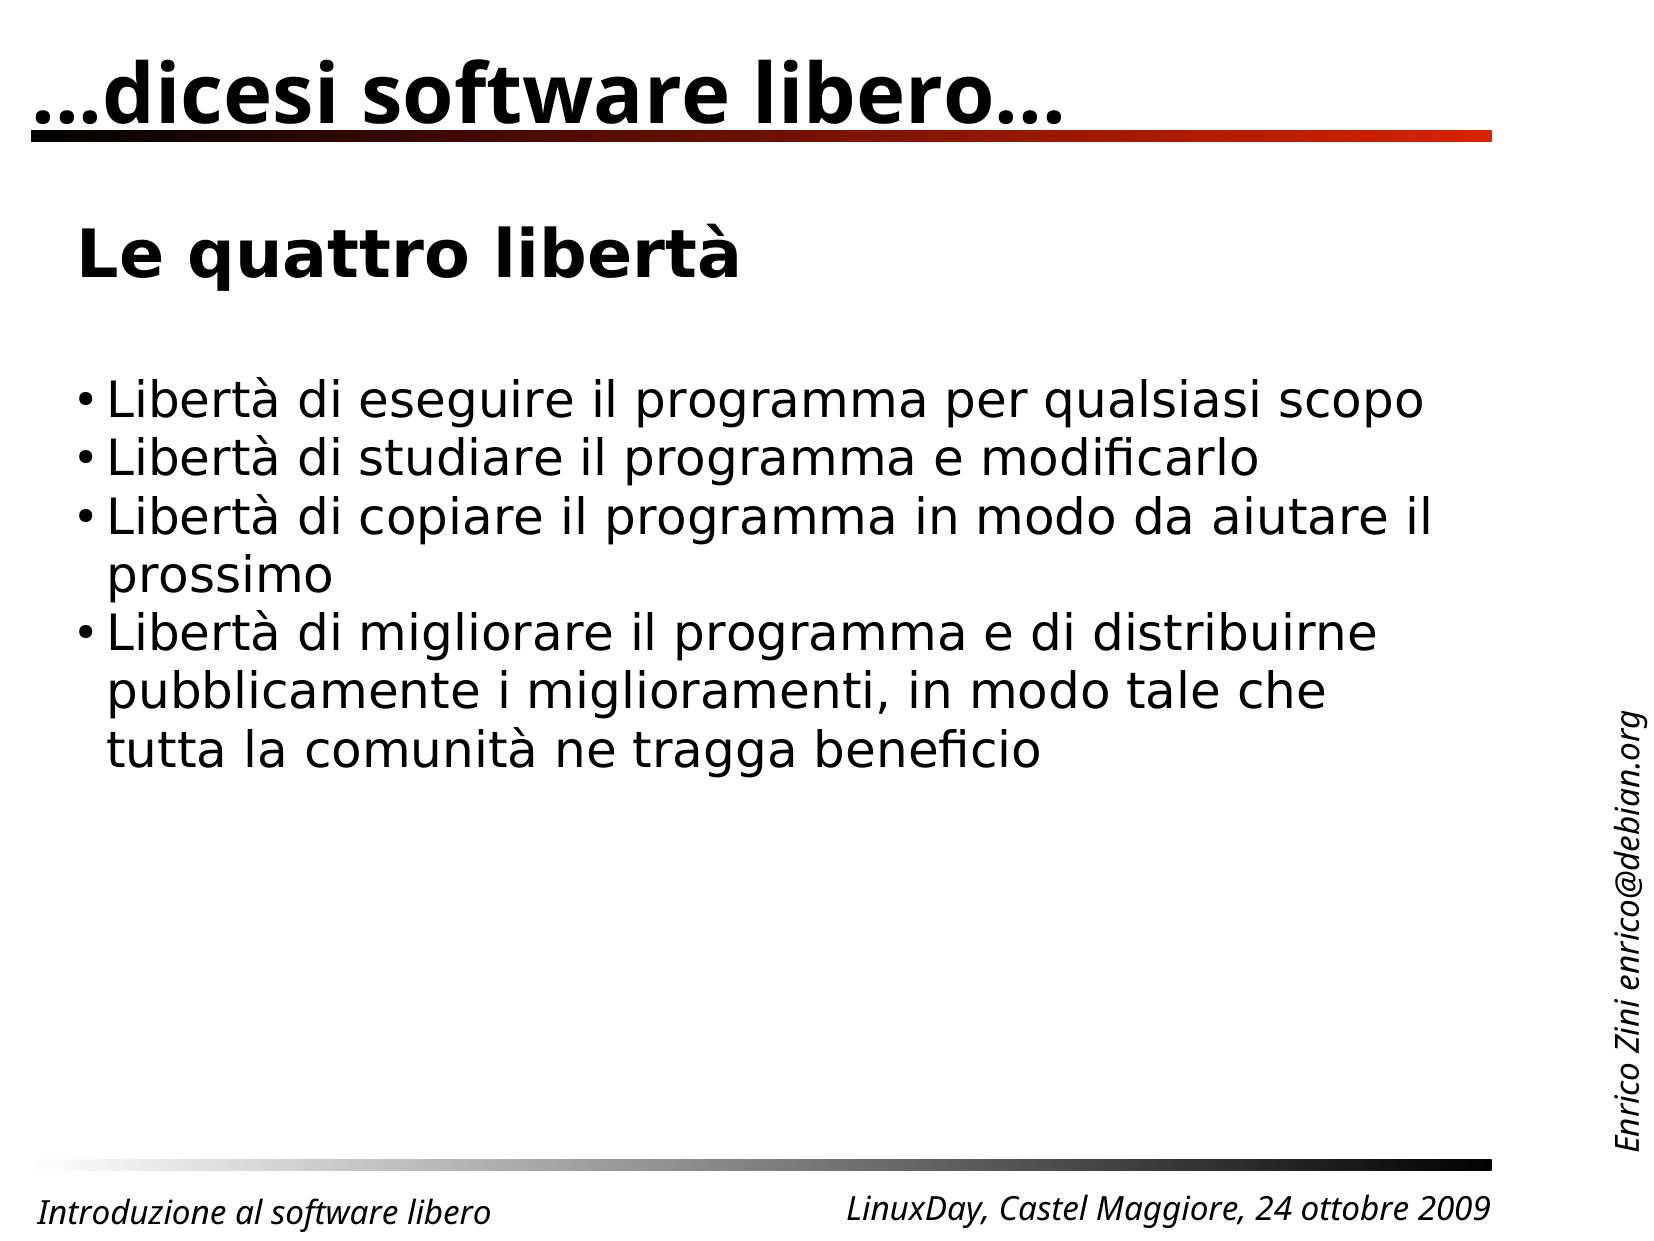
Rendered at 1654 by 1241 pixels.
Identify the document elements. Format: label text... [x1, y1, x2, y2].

text_box Le quattro libertà Libertà di eseguire il programma per qualsiasi scopo Libertà di studiare il programma e modificarlo Libertà di copiare il programma in modo da aiutare il prossimo Libertà di migliorare il programma e di distribuirne pubblicamente i miglioramenti, in modo tale che tutta la comunità ne tragga beneficio [76, 215, 1444, 1059]
text_box ...dicesi software libero... [31, 34, 1438, 168]
